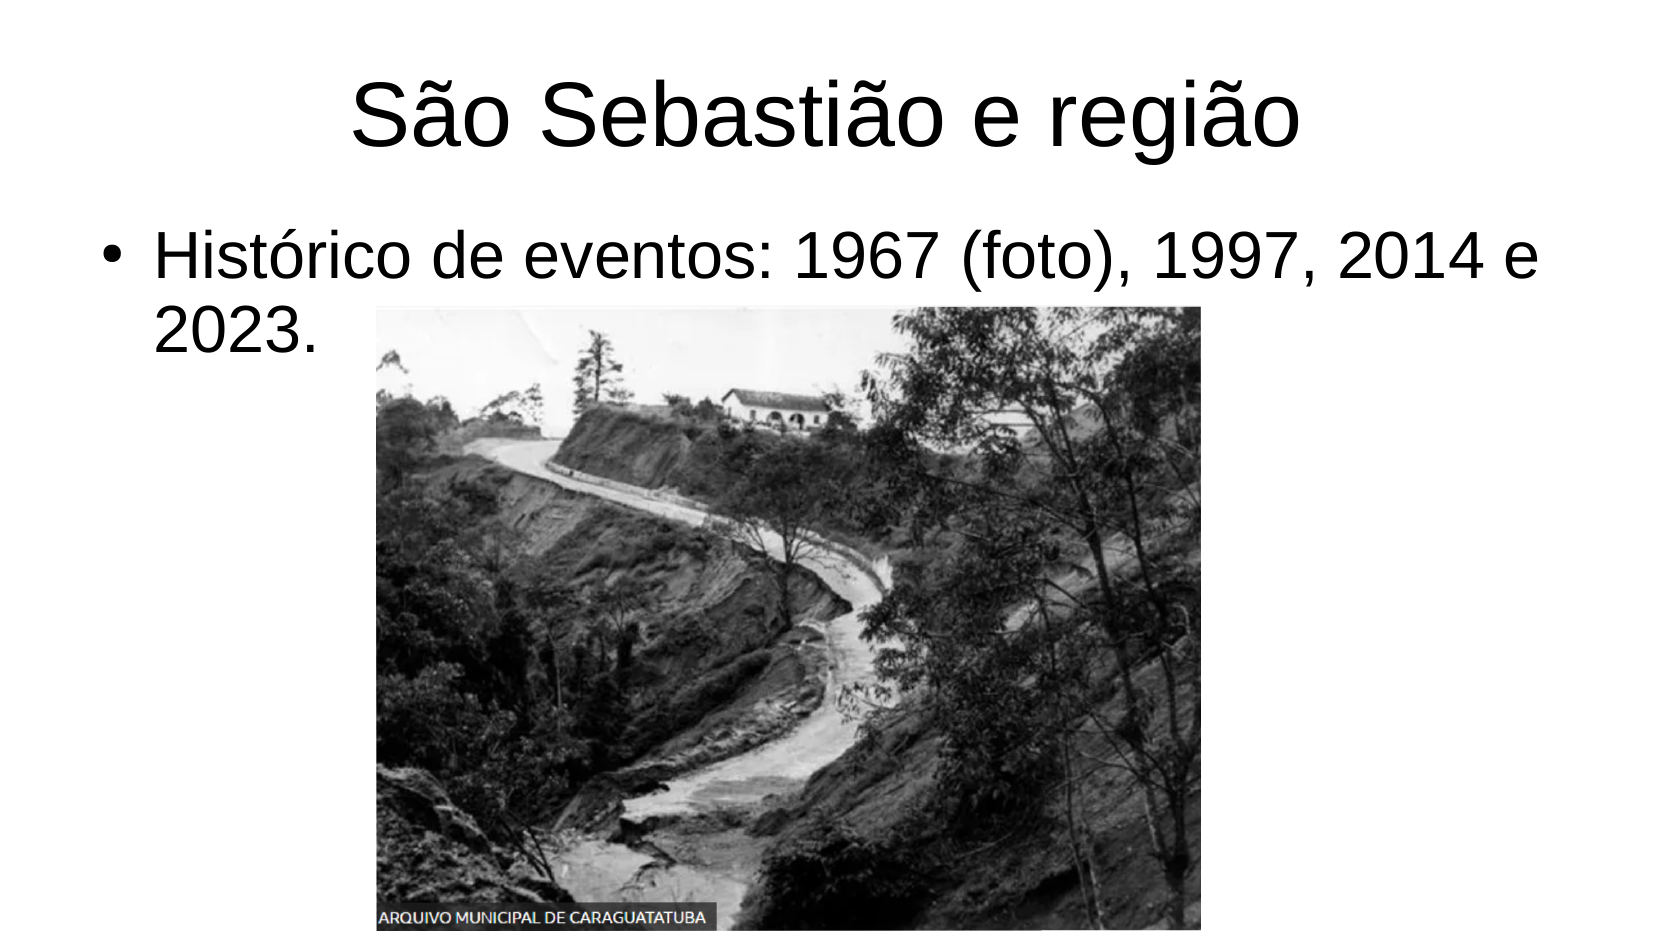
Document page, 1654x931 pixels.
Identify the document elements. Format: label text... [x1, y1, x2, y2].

title São Sebastião e região [82, 37, 1571, 193]
picture [375, 304, 1201, 931]
list Histórico de eventos: 1967 (foto), 1997, 2014 e 2023. [82, 217, 1571, 758]
